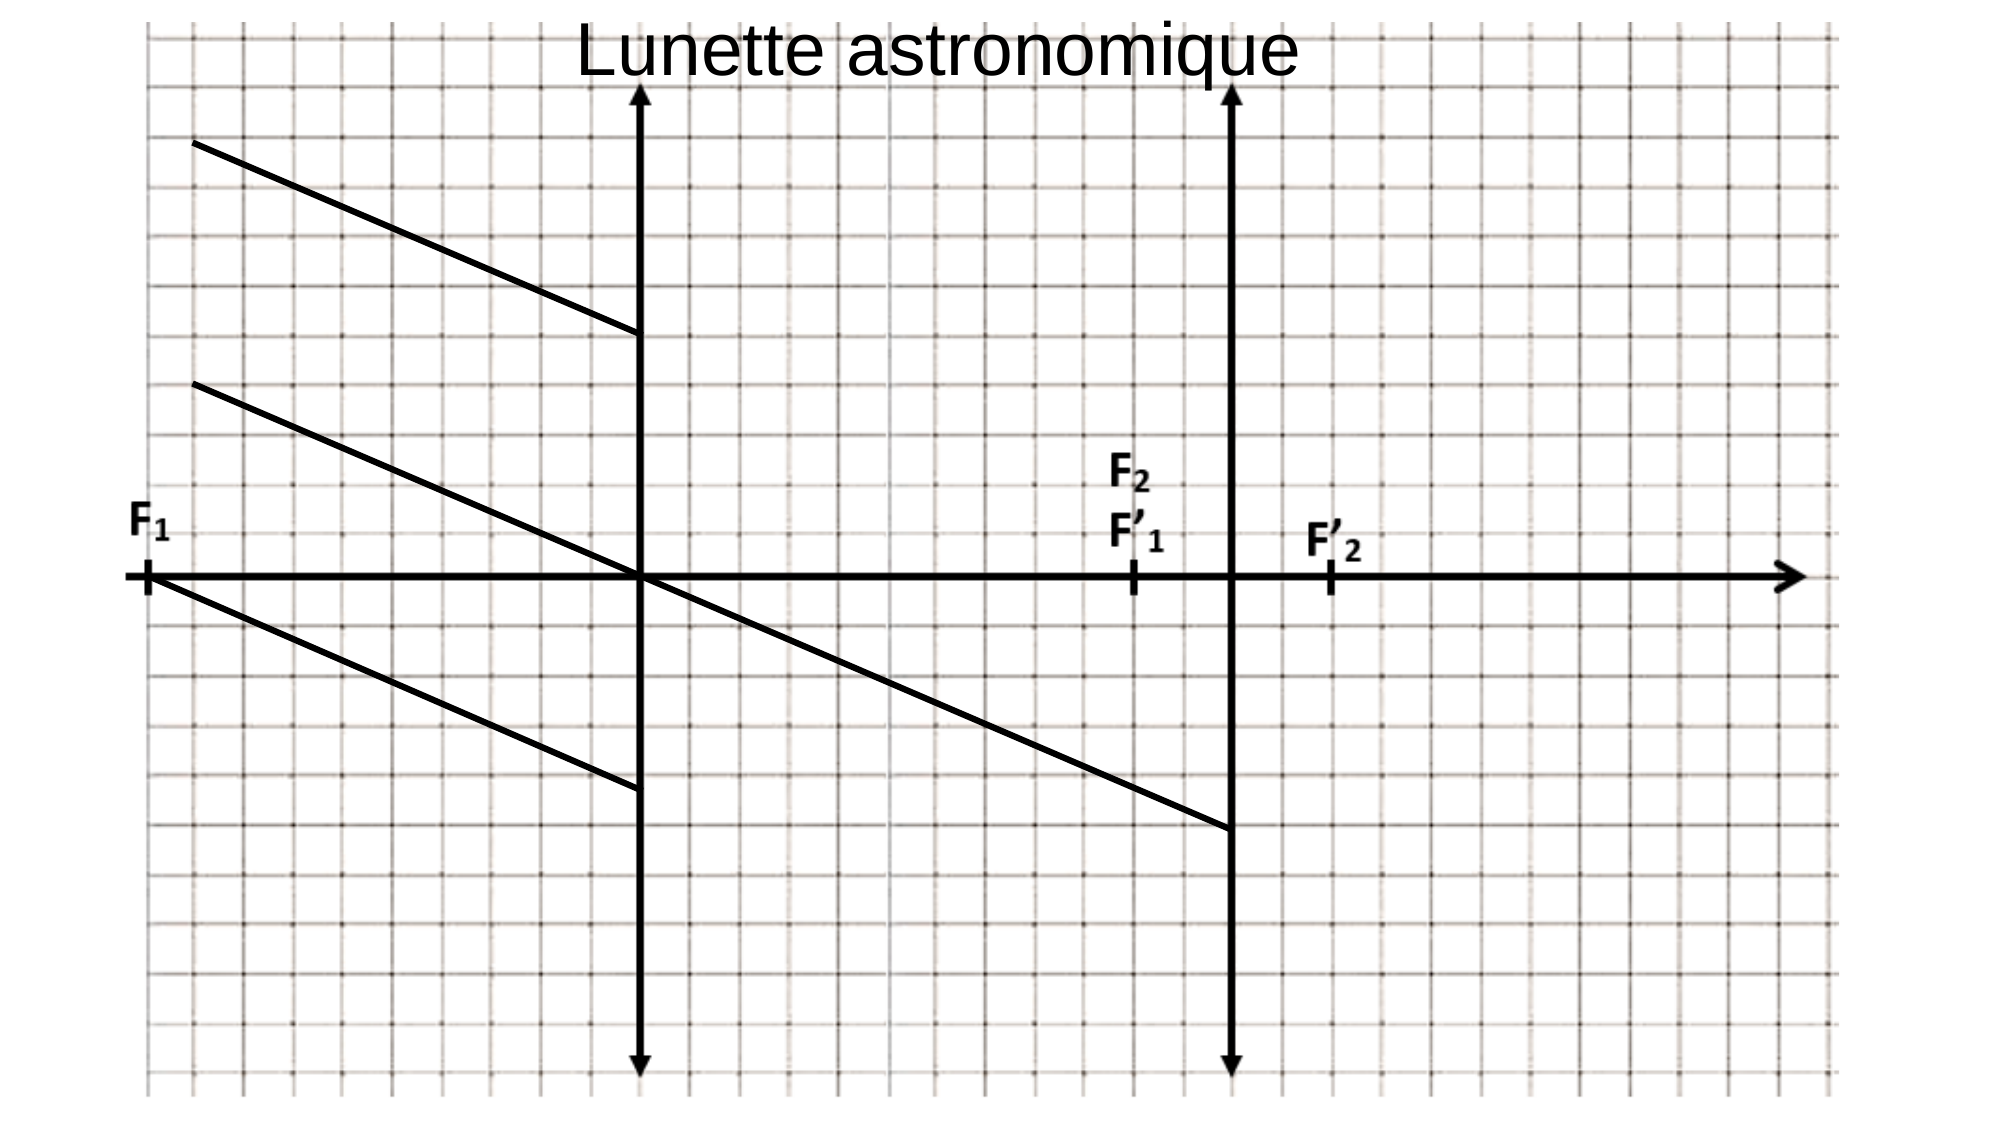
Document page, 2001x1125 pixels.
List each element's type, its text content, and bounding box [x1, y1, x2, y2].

text_box Lunette astronomique [561, 0, 1713, 99]
picture [117, 22, 1840, 1098]
